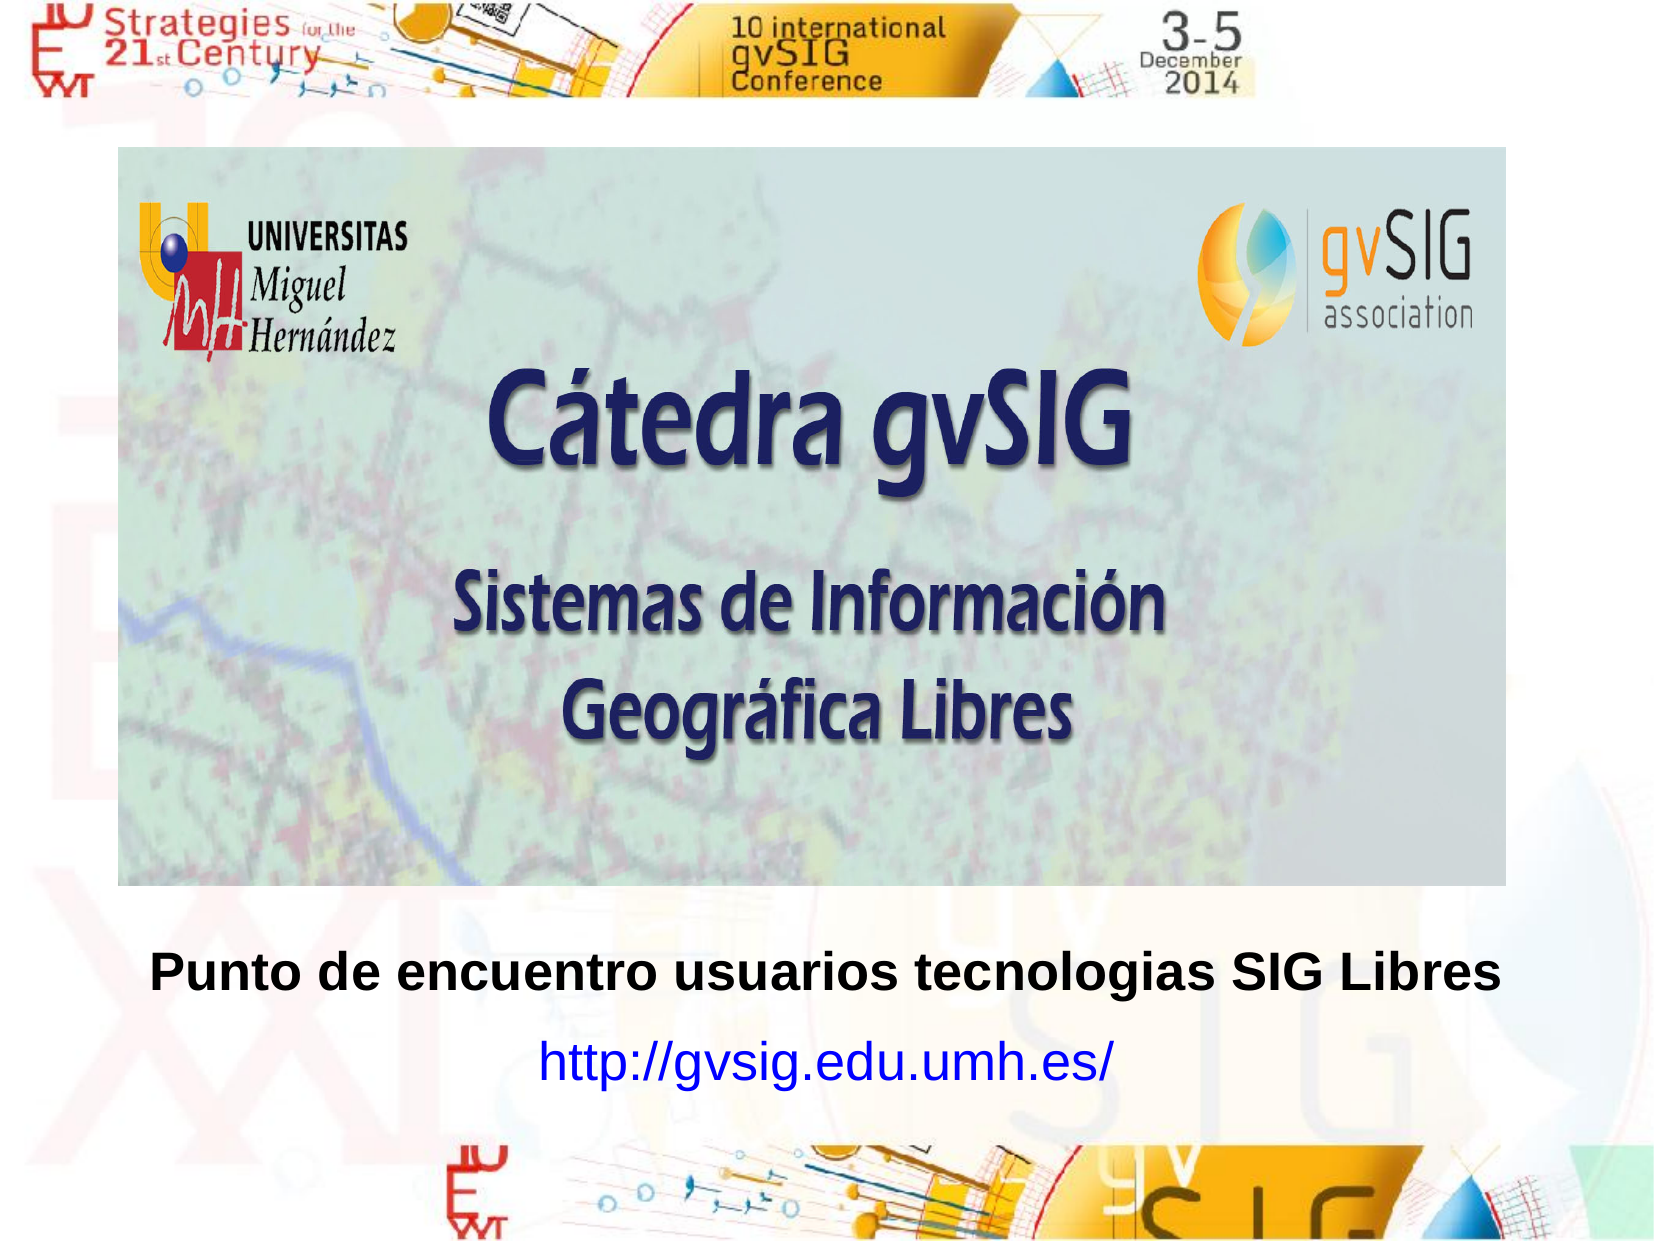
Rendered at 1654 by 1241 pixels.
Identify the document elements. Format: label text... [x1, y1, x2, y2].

picture [0, 0, 1654, 1241]
list Punto de encuentro usuarios tecnologias SIG Libres http://gvsig.edu.umh.es/ [82, 206, 1571, 1241]
